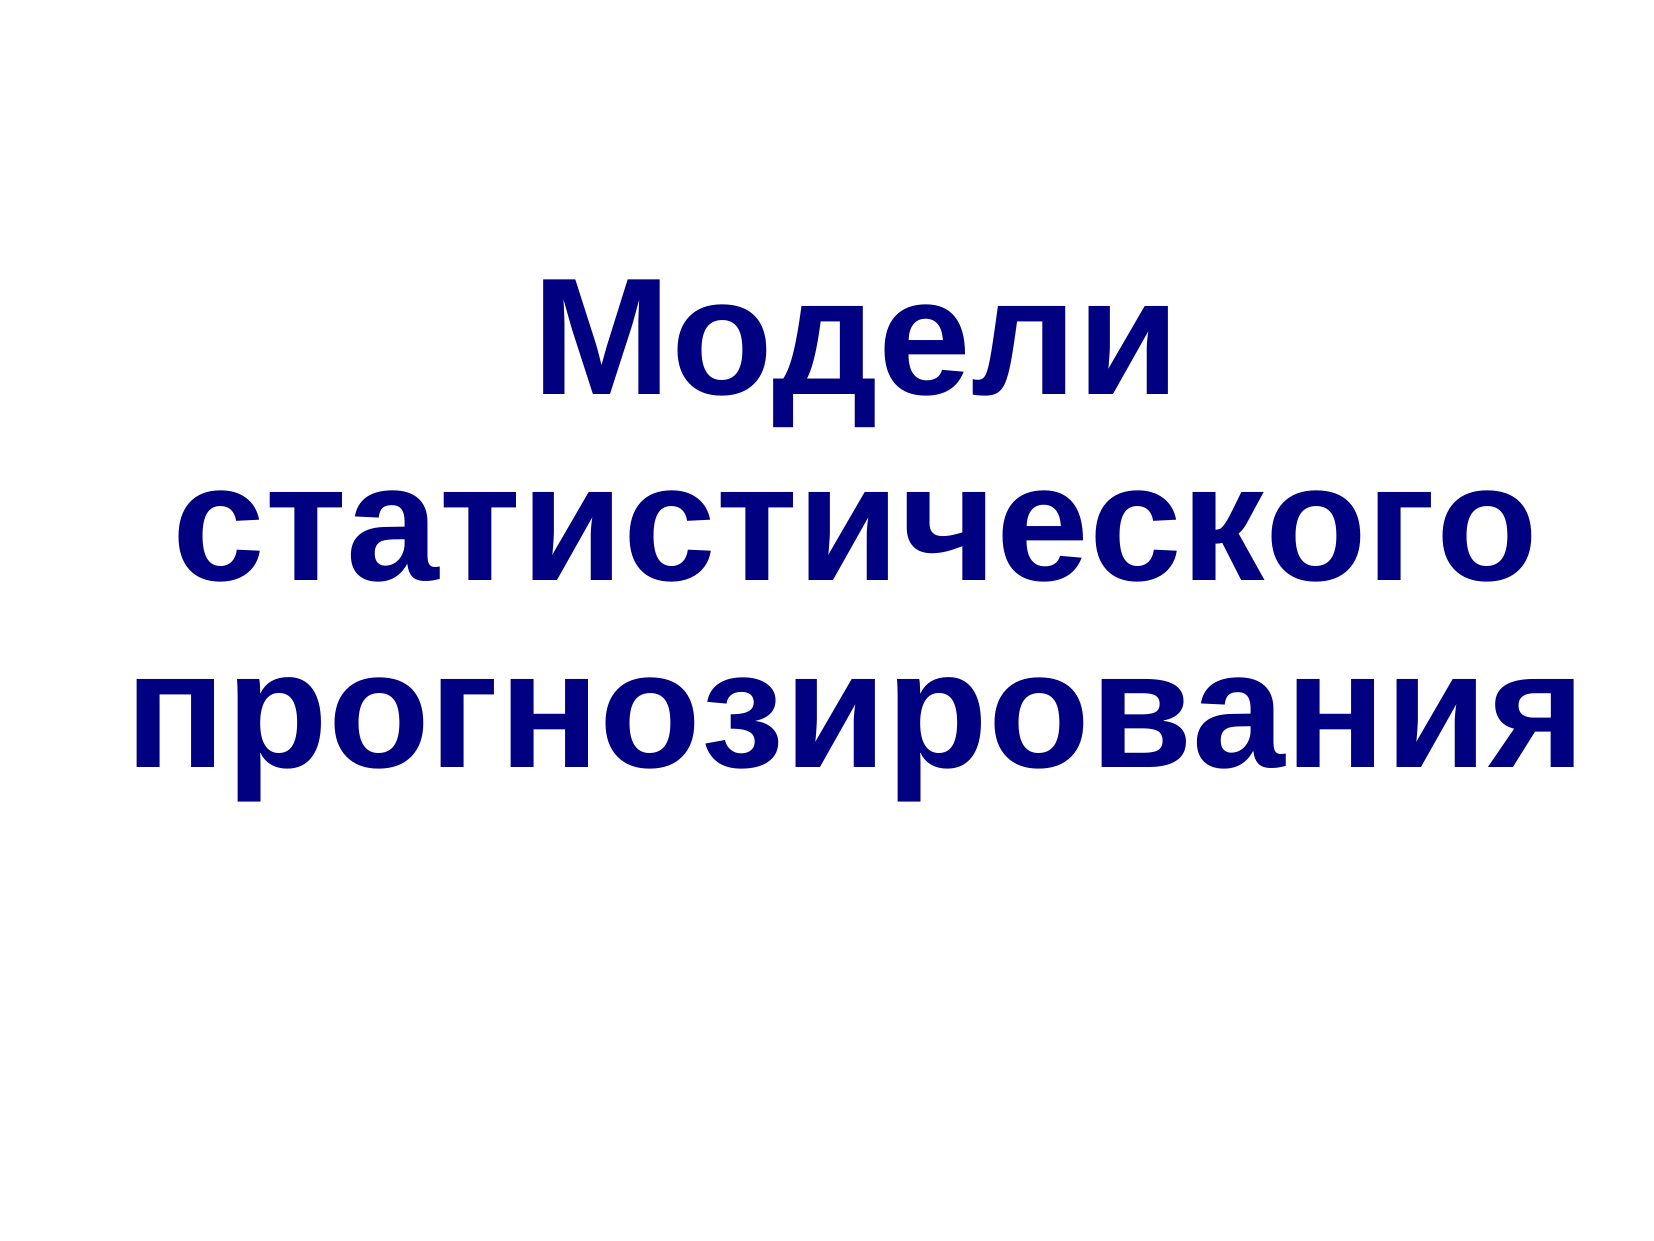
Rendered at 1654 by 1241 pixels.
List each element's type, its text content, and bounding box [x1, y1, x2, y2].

text_box Модели статистического прогнозирования [88, 236, 1625, 810]
